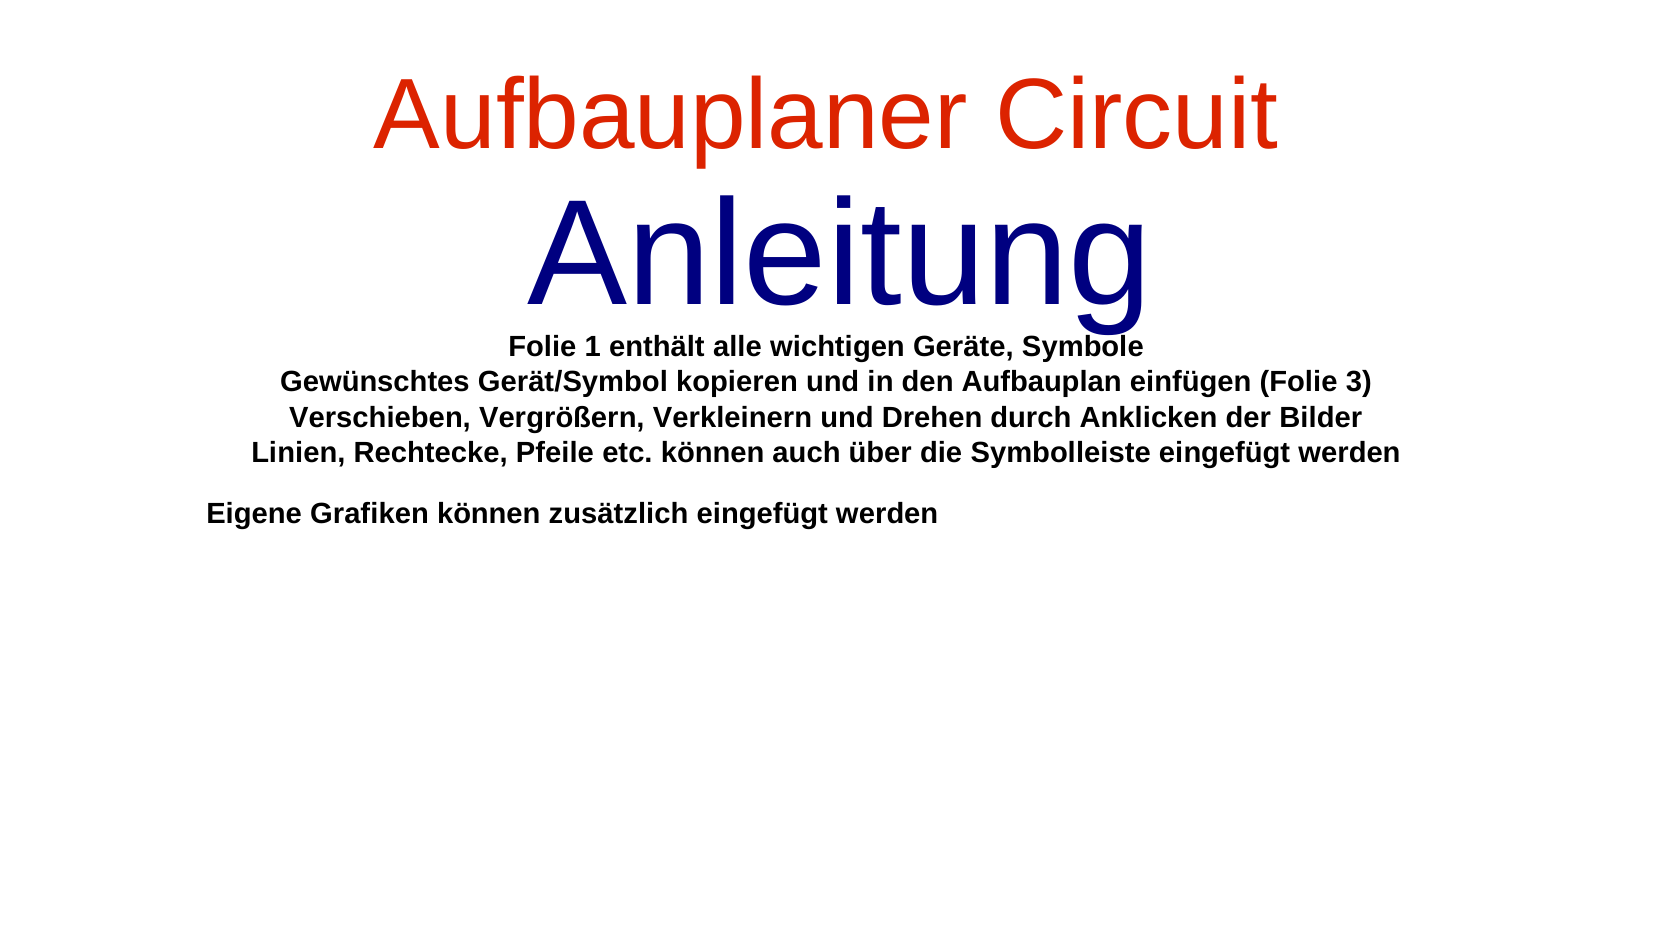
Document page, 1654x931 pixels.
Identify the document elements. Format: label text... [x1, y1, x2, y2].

title Aufbauplaner Circuit Anleitung [82, 59, 1571, 217]
list Folie 1 enthält alle wichtigen Geräte, Symbole Gewünschtes Gerät/Symbol kopieren und in den Aufbauplan einfügen (Folie 3) Verschieben, Vergrößern, Verkleinern und Drehen durch Anklicken der Bilder Linien, Rechtecke, Pfeile etc. können auch über die Symbolleiste eingefügt werden Eigene Grafiken können zusätzlich eingefügt werden [82, 217, 1571, 758]
